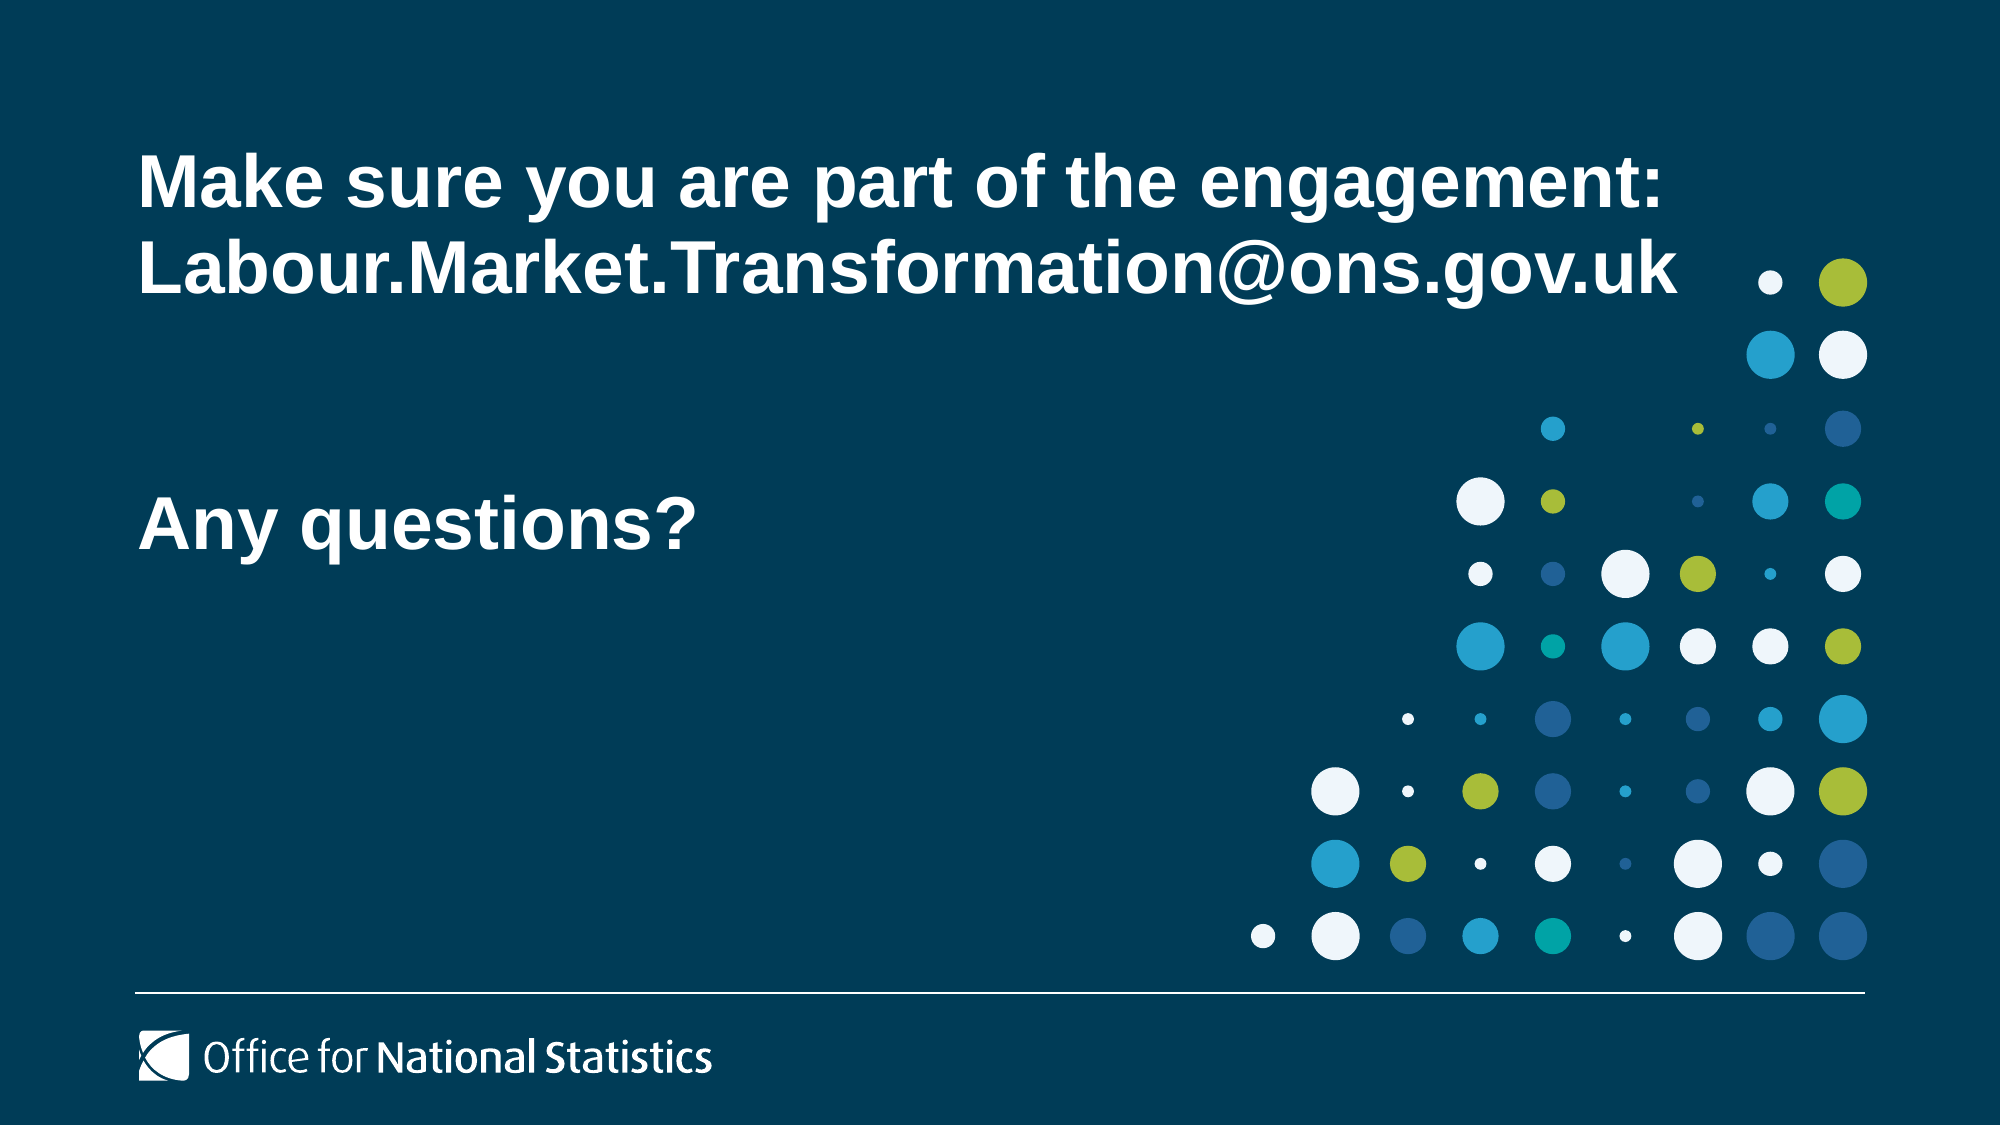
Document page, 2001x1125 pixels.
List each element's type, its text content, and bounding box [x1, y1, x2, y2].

title Make sure you are part of the engagement: Labour.Market.Transformation@ons.gov.uk Any questions? [137, 139, 1738, 926]
